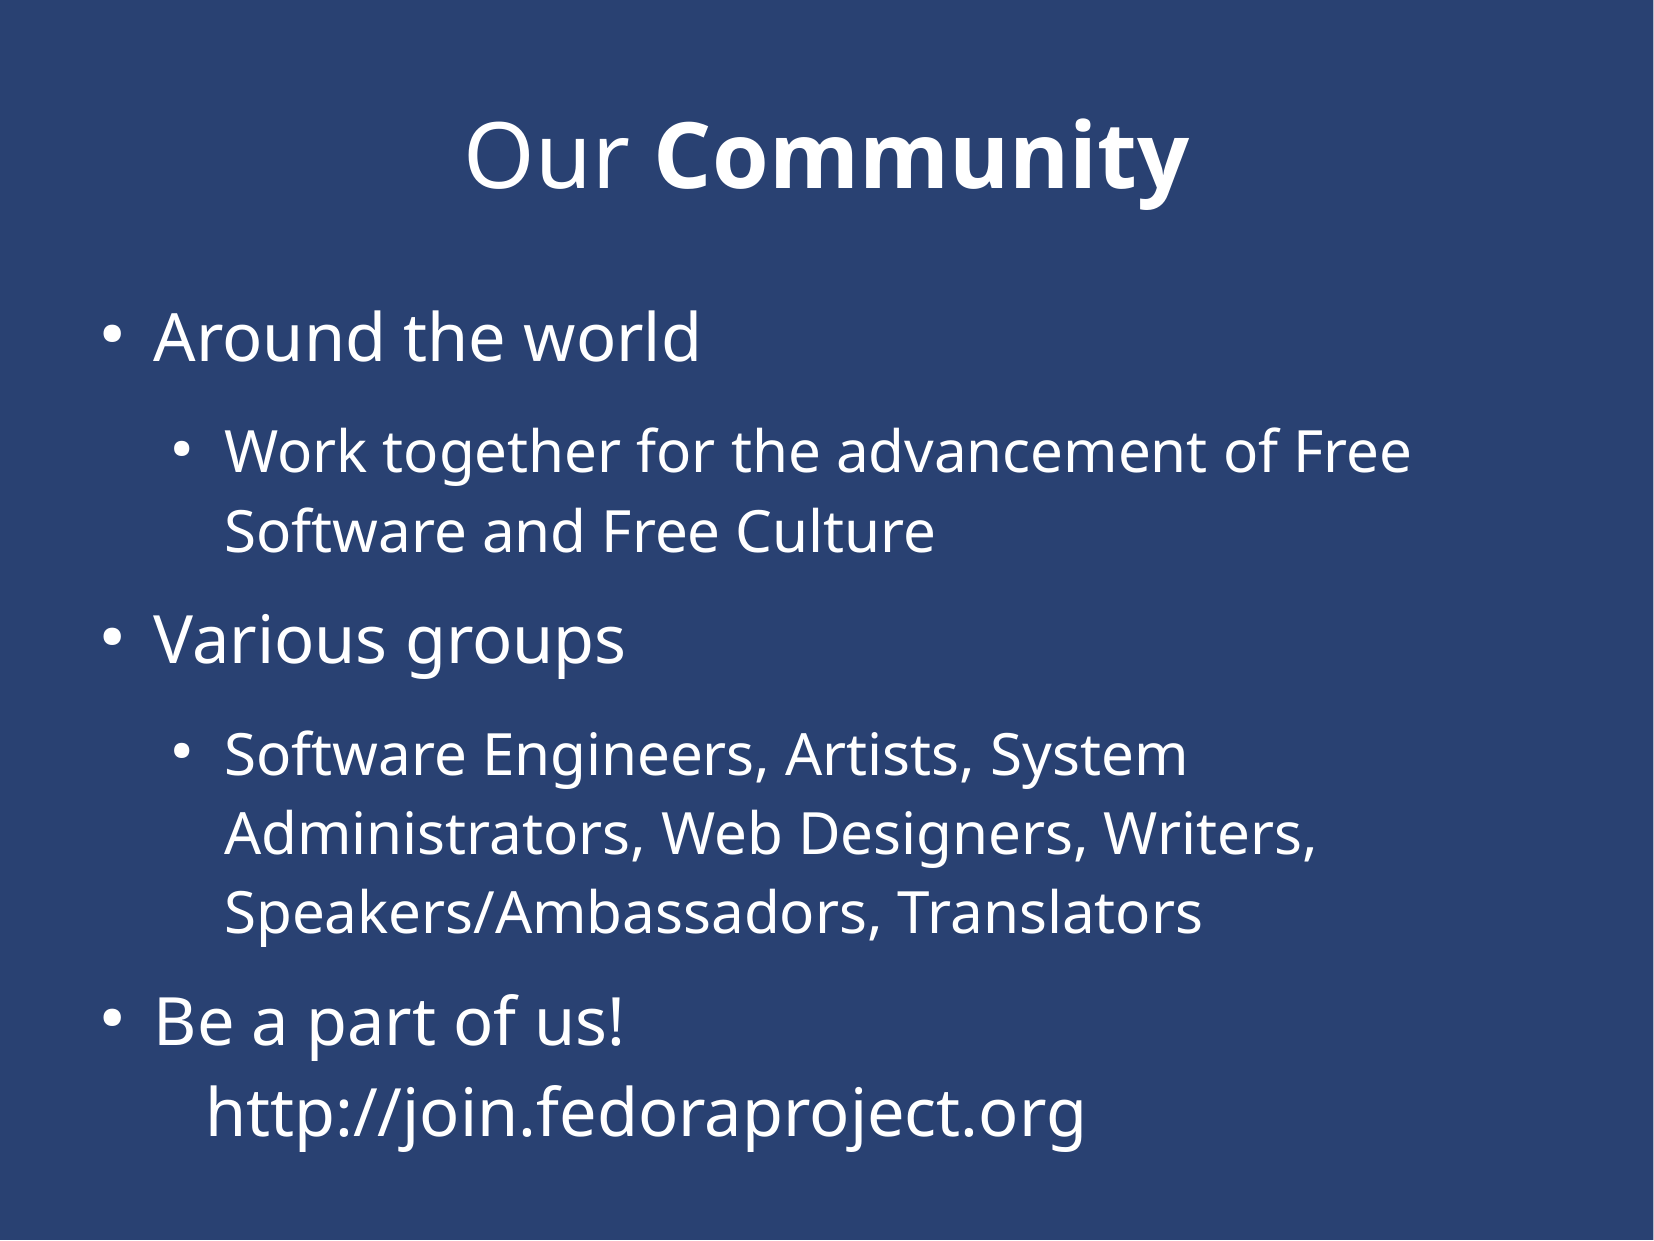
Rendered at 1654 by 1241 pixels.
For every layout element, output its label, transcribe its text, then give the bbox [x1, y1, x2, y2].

title Our Community [82, 49, 1571, 257]
list Around the world Work together for the advancement of Free Software and Free Culture Various groups Software Engineers, Artists, System Administrators, Web Designers, Writers, Speakers/Ambassadors, Translators Be a part of us! http://join.fedoraproject.org [82, 290, 1571, 1094]
